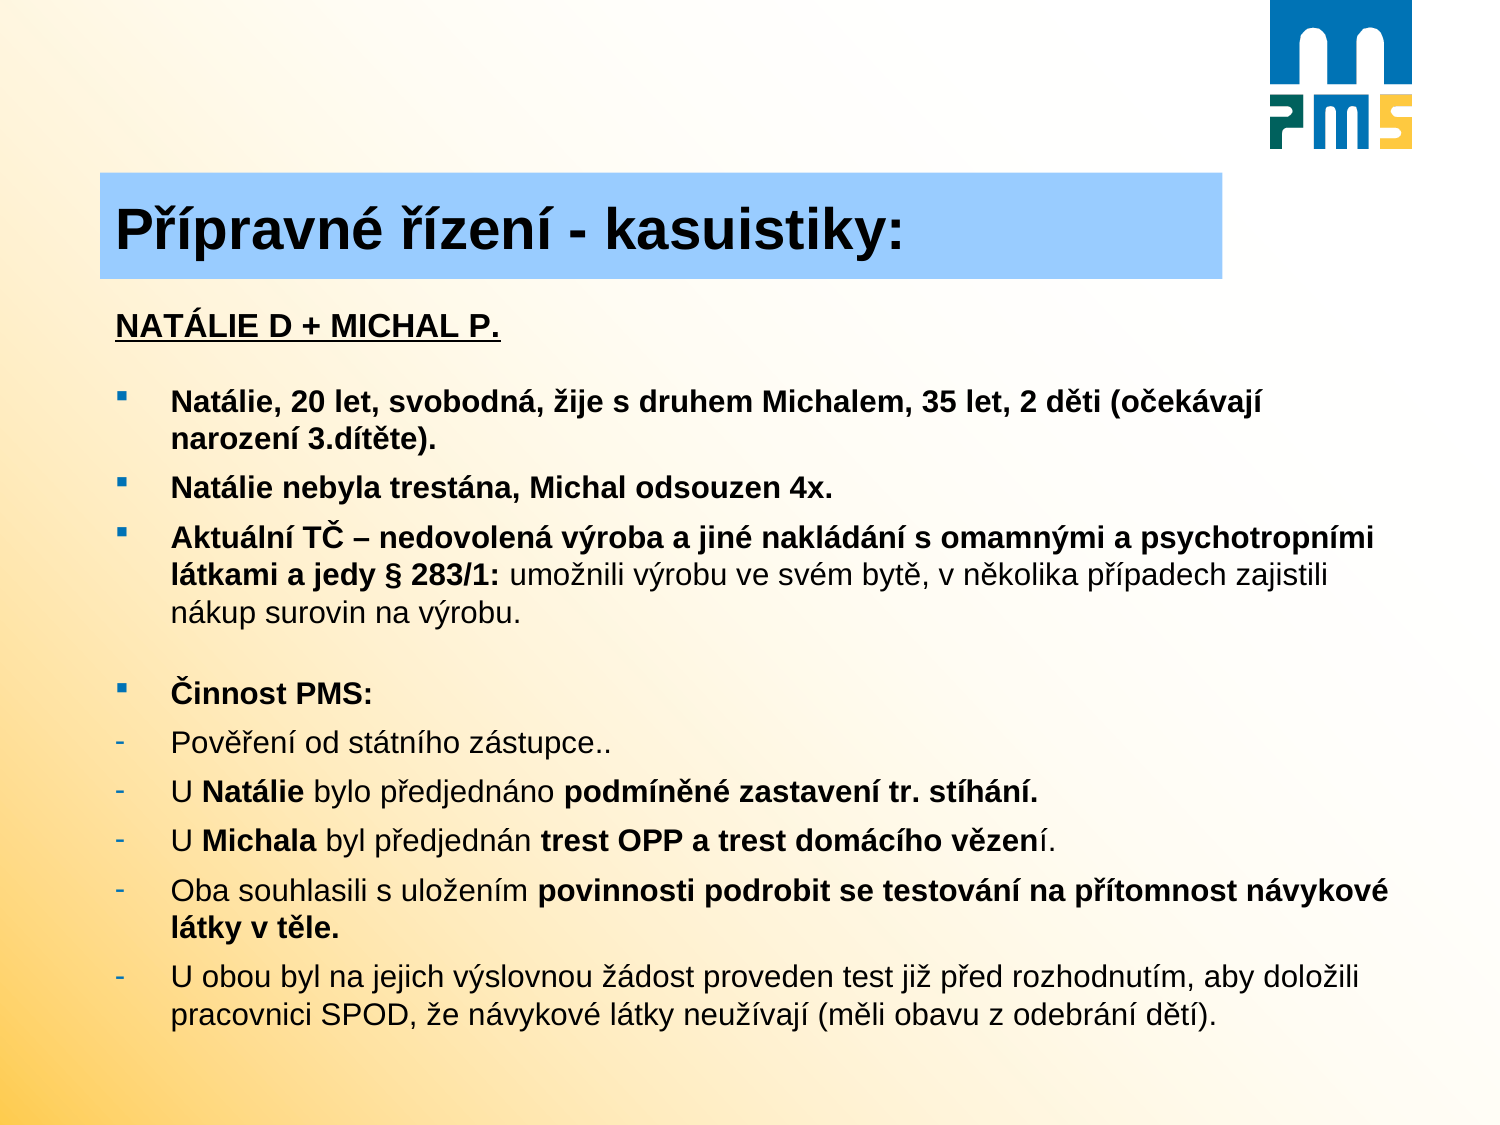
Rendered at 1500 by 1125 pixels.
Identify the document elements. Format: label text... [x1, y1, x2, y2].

picture [0, 0, 1500, 1125]
text_box NATÁLIE D + MICHAL P. Natálie, 20 let, svobodná, žije s druhem Michalem, 35 let, 2 děti (očekávají narození 3.dítěte). Natálie nebyla trestána, Michal odsouzen 4x. Aktuální TČ – nedovolená výroba a jiné nakládání s omamnými a psychotropními látkami a jedy § 283/1: umožnili výrobu ve svém bytě, v několika případech zajistili nákup surovin na výrobu. Činnost PMS: Pověření od státního zástupce.. U Natálie bylo předjednáno podmíněné zastavení tr. stíhání. U Michala byl předjednán trest OPP a trest domácího vězení. Oba souhlasili s uložením povinnosti podrobit se testování na přítomnost návykové látky v těle. U obou byl na jejich výslovnou žádost proveden test již před rozhodnutím, aby doložili pracovnici SPOD, že návykové látky neužívají (měli obavu z odebrání dětí). [100, 296, 1412, 994]
text_box Přípravné řízení - kasuistiky: [100, 172, 1223, 279]
